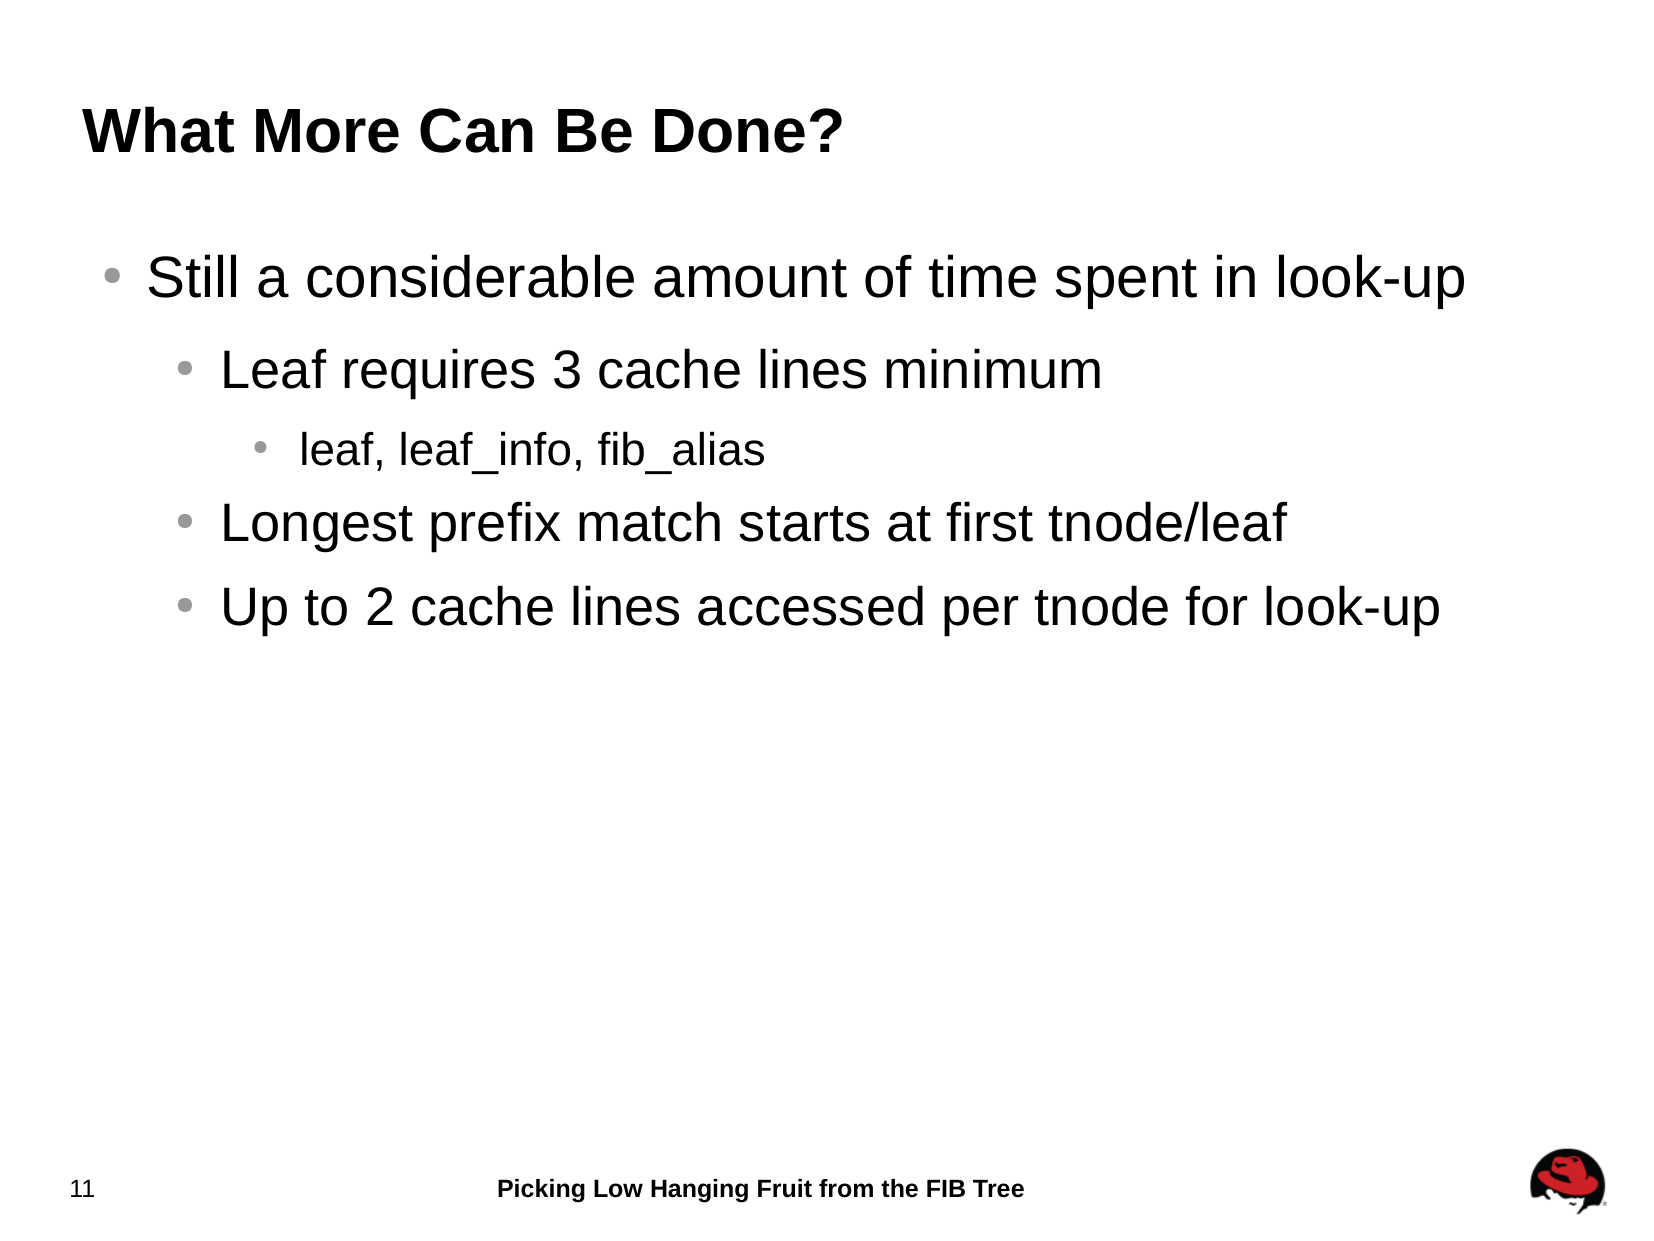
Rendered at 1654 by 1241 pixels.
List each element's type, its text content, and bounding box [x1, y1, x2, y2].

list Still a considerable amount of time spent in look-up Leaf requires 3 cache lines minimum leaf, leaf_info, fib_alias Longest prefix match starts at first tnode/leaf Up to 2 cache lines accessed per tnode for look-up [86, 244, 1576, 1039]
picture [1529, 1146, 1613, 1224]
title What More Can Be Done? [82, 37, 1571, 226]
